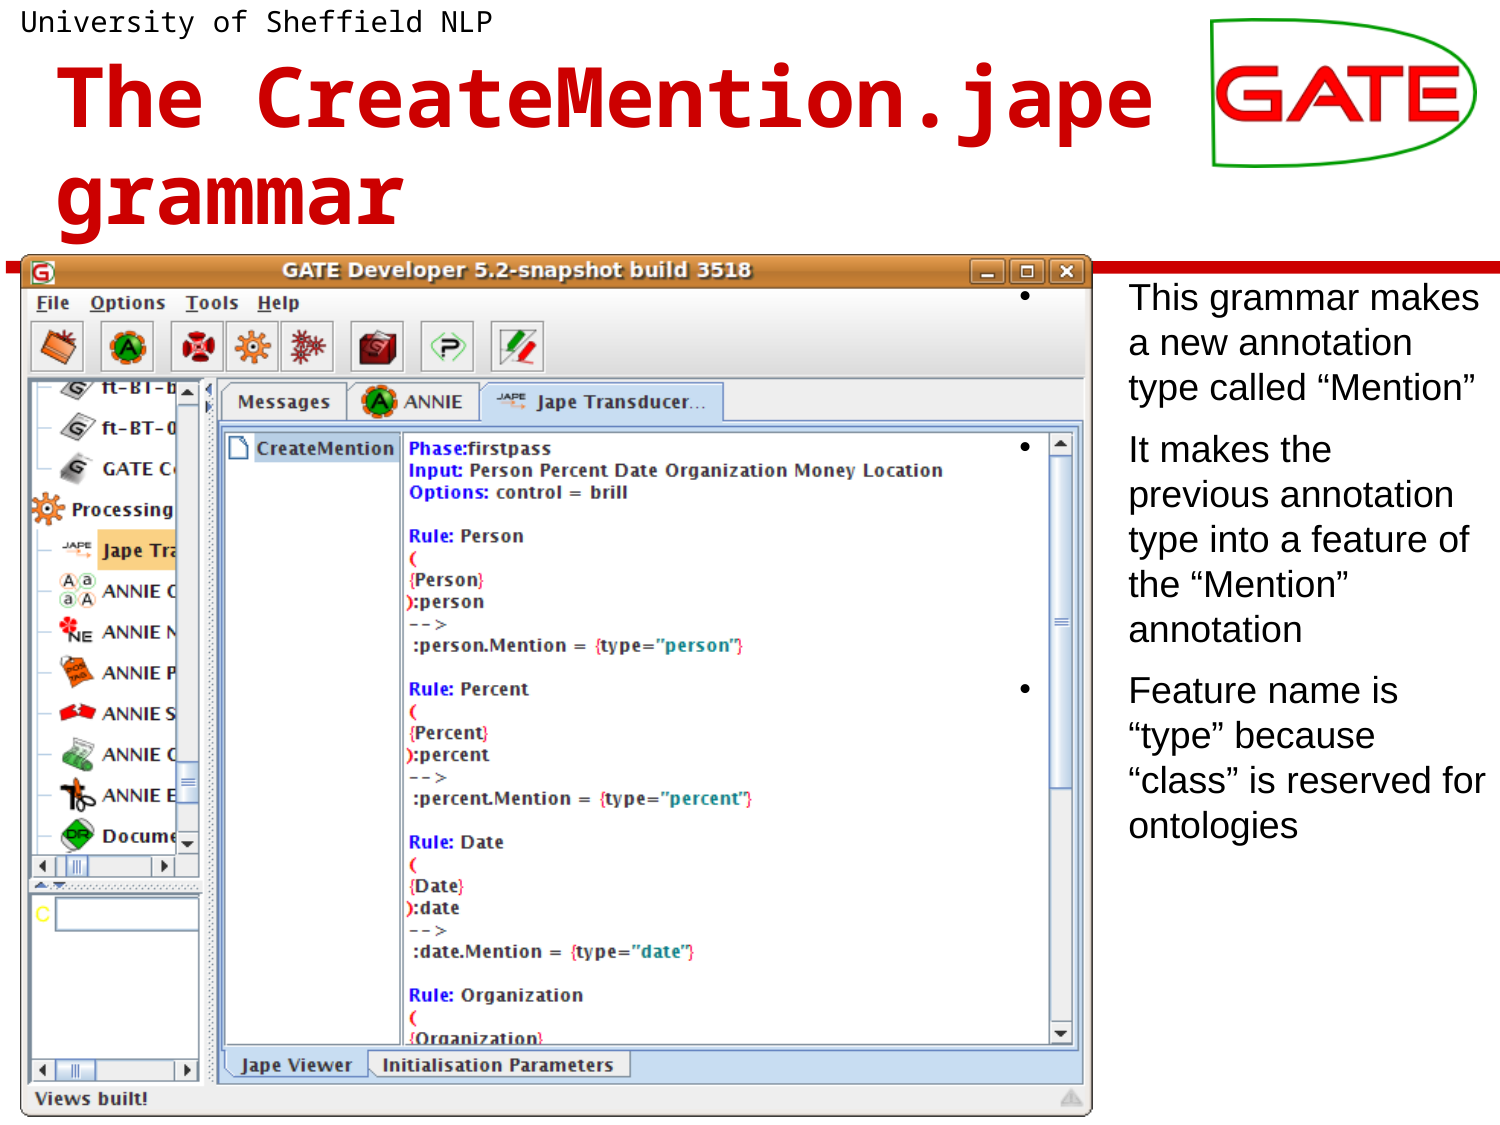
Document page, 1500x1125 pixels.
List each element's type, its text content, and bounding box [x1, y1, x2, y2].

title The CreateMention.jape grammar [41, 30, 1391, 262]
picture [20, 254, 1093, 1117]
list This grammar makes a new annotation type called “Mention” It makes the previous annotation type into a feature of the “Mention” annotation Feature name is “type” because “class” is reserved for ontologies [1003, 265, 1500, 1075]
picture [1210, 18, 1477, 168]
